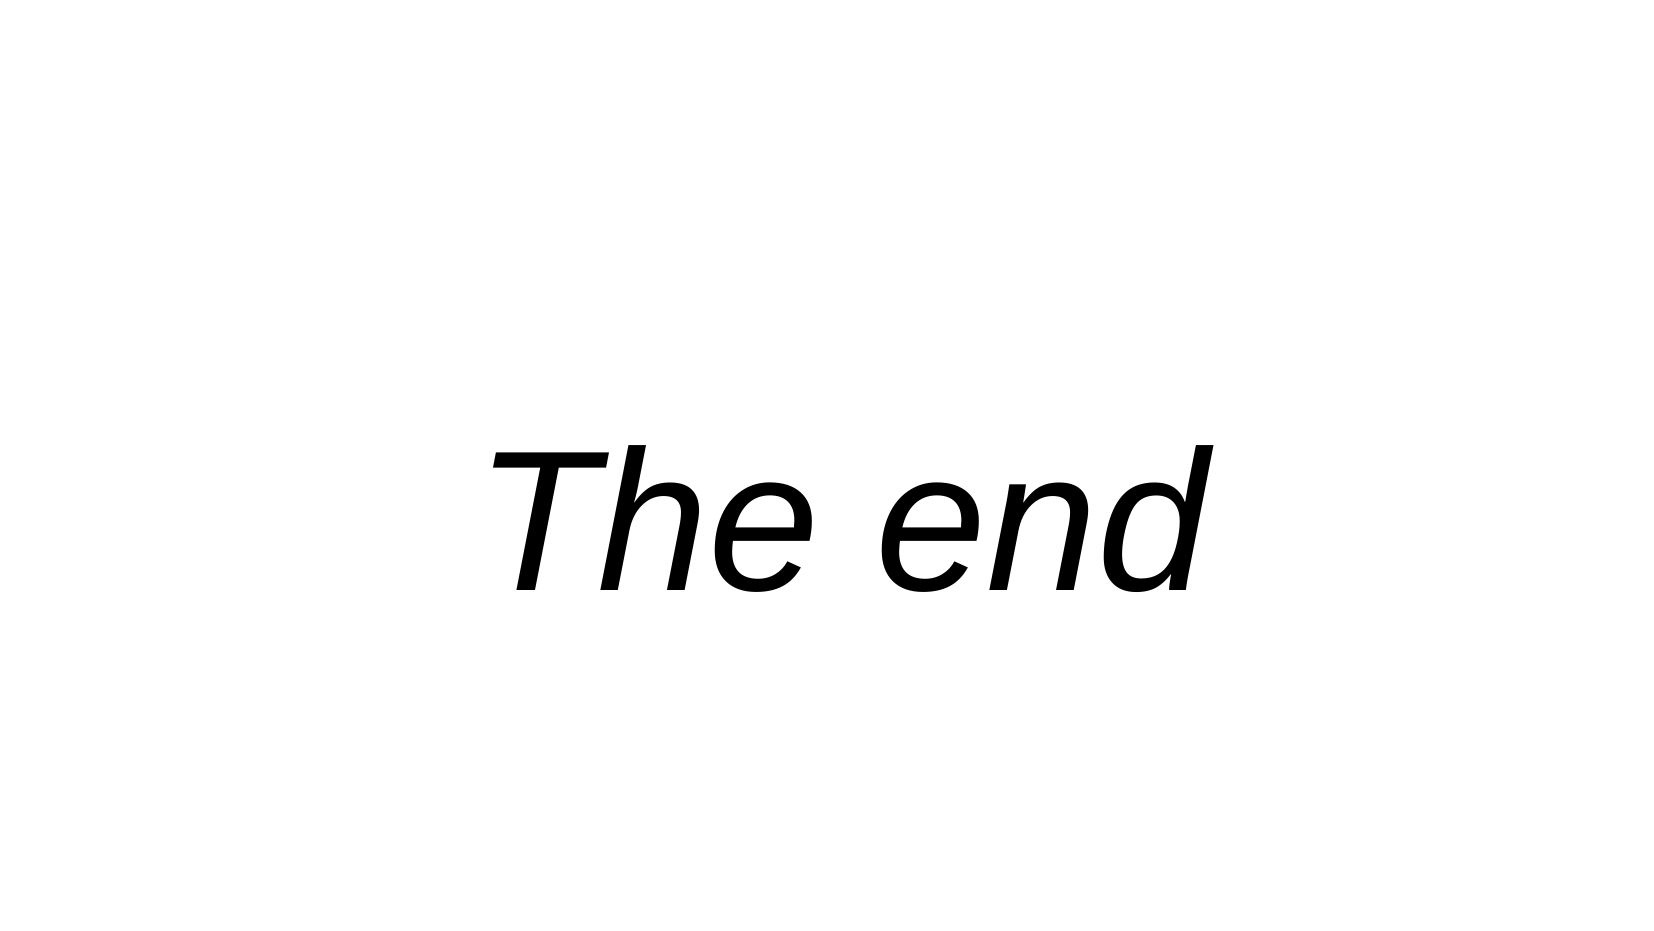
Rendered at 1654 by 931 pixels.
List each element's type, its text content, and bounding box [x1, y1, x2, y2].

text_box The end [460, 401, 1280, 640]
